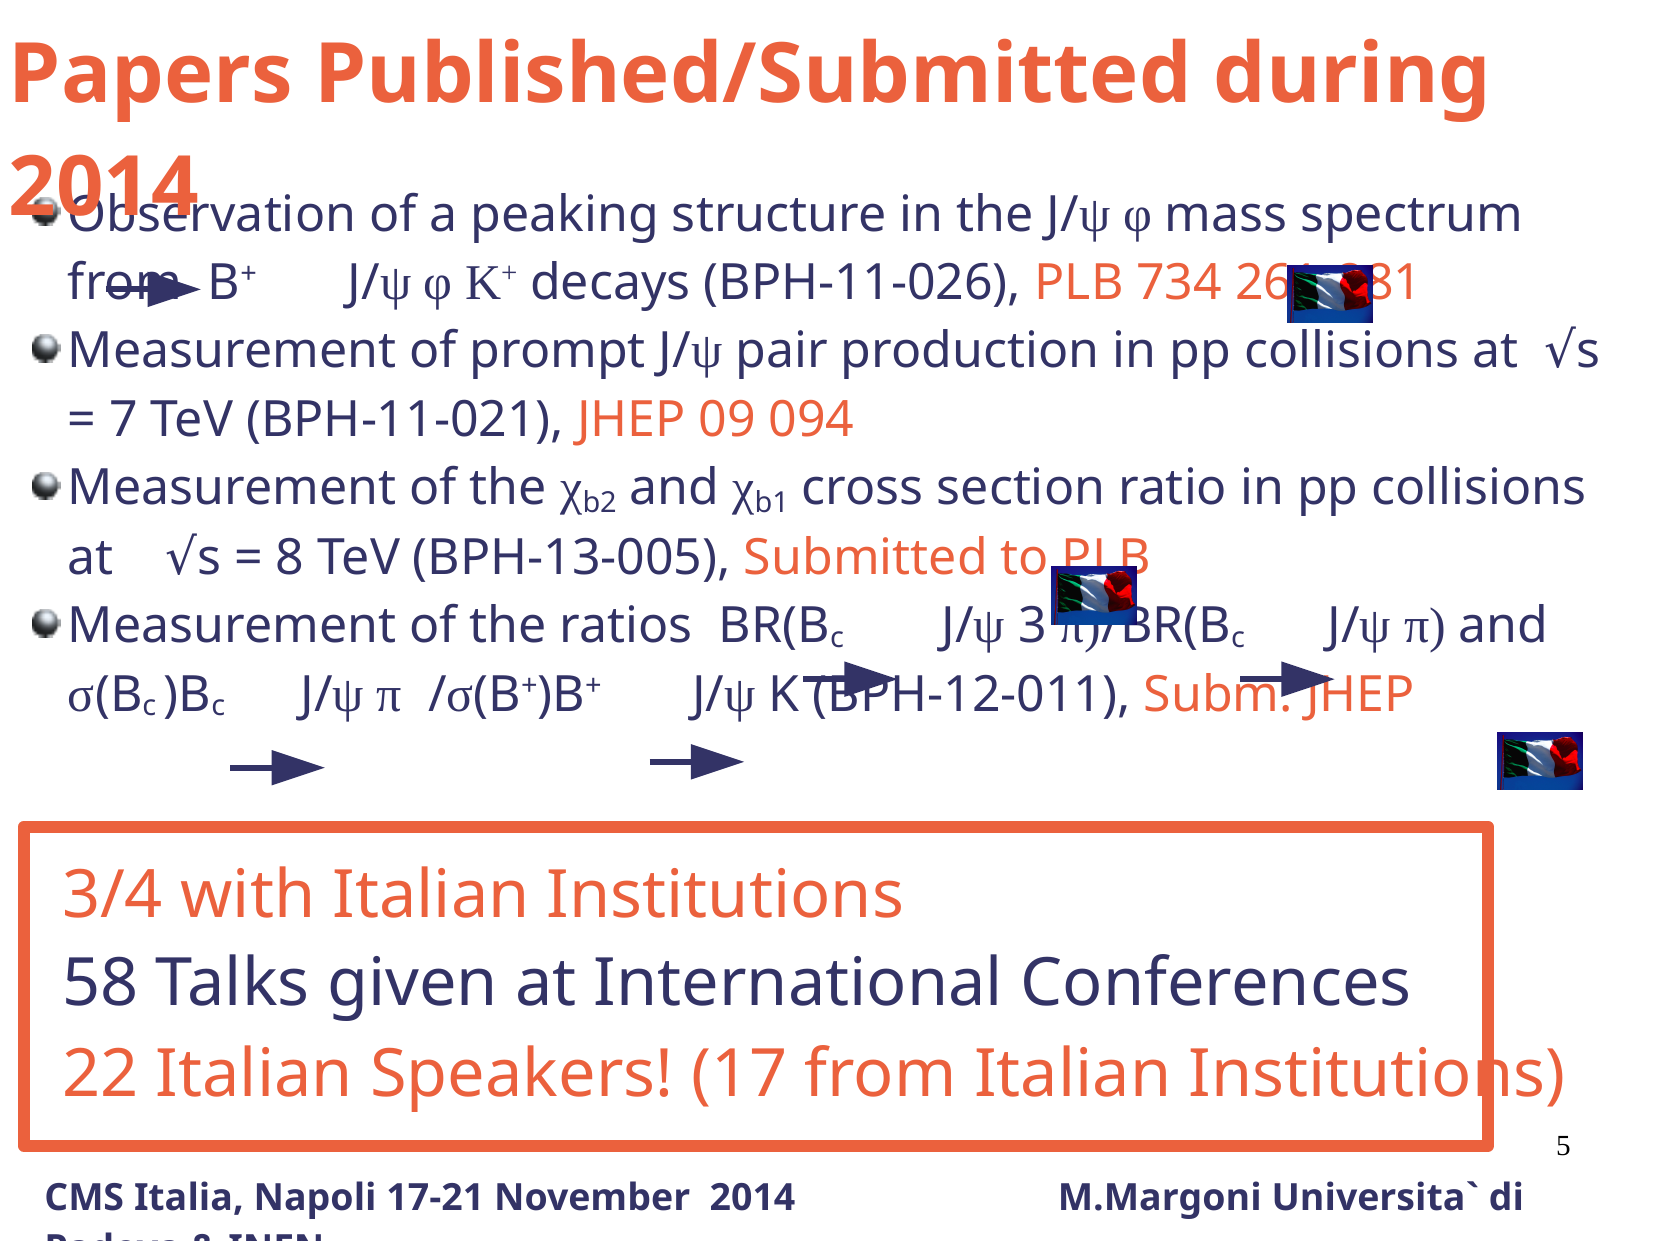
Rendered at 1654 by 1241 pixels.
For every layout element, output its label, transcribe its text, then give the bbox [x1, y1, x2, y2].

text_box 3/4 with Italian Institutions [47, 838, 1648, 957]
text_box Observation of a peaking structure in the J/ψ φ mass spectrum from B+ J/ψ φ K+ decays (BPH-11-026), PLB 734 261-281 Measurement of prompt J/ψ pair production in pp collisions at √s = 7 TeV (BPH-11-021), JHEP 09 094 Measurement of the χb2 and χb1 cross section ratio in pp collisions at √s = 8 TeV (BPH-13-005), Submitted to PLB Measurement of the ratios BR(Bc J/ψ 3 π)/BR(Bc J/ψ π) and σ(Bc )Bc J/ψ π /σ(B+)B+ J/ψ K (BPH-12-011), Subm. JHEP [17, 146, 1642, 1061]
picture [1287, 265, 1373, 324]
text_box 58 Talks given at International Conferences 22 Italian Speakers! (17 from Italian Institutions) [1494, 957, 1642, 1149]
text_box 58 Talks given at International Conferences 22 Italian Speakers! (17 from Italian Institutions) [47, 957, 1482, 1140]
text_box Papers Published/Submitted during 2014 [0, 5, 1654, 146]
picture [1051, 566, 1137, 625]
text_box Observation of a peaking structure in the J/ψ φ mass spectrum from B+ J/ψ φ K+ decays (BPH-11-026), PLB 734 261-281 Measurement of prompt J/ψ pair production in pp collisions at √s = 7 TeV (BPH-11-021), JHEP 09 094 Measurement of the χb2 and χb1 cross section ratio in pp collisions at √s = 8 TeV (BPH-13-005), Submitted to PLB Measurement of the ratios BR(Bc J/ψ 3 π)/BR(Bc J/ψ π) and σ(Bc )Bc J/ψ π /σ(B+)B+ J/ψ K (BPH-12-011), Subm. JHEP [30, 833, 1482, 1061]
picture [1497, 732, 1583, 790]
text_box CMS Italia, Napoli 17-21 November 2014 M.Margoni Universita` di Padova & INFN [29, 1163, 1625, 1237]
